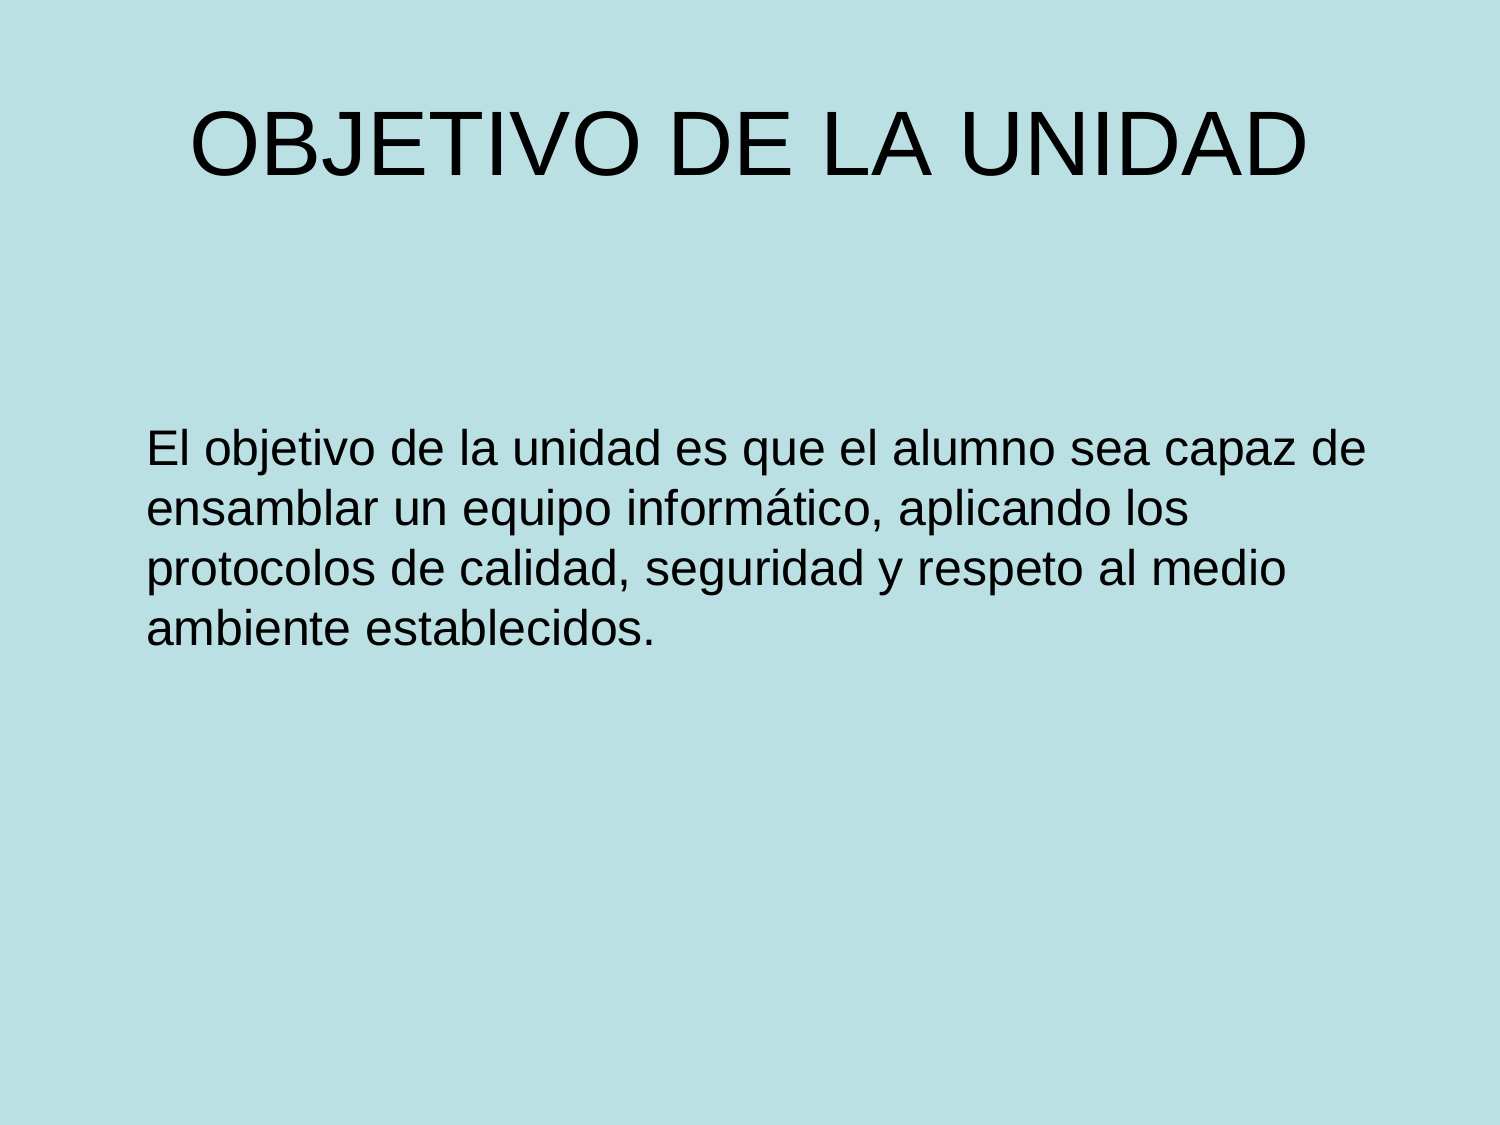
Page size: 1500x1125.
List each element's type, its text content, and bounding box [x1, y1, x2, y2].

title OBJETIVO DE LA UNIDAD [75, 45, 1426, 233]
list El objetivo de la unidad es que el alumno sea capaz de ensamblar un equipo informático, aplicando los protocolos de calidad, seguridad y respeto al medio ambiente establecidos. [75, 262, 1426, 1006]
